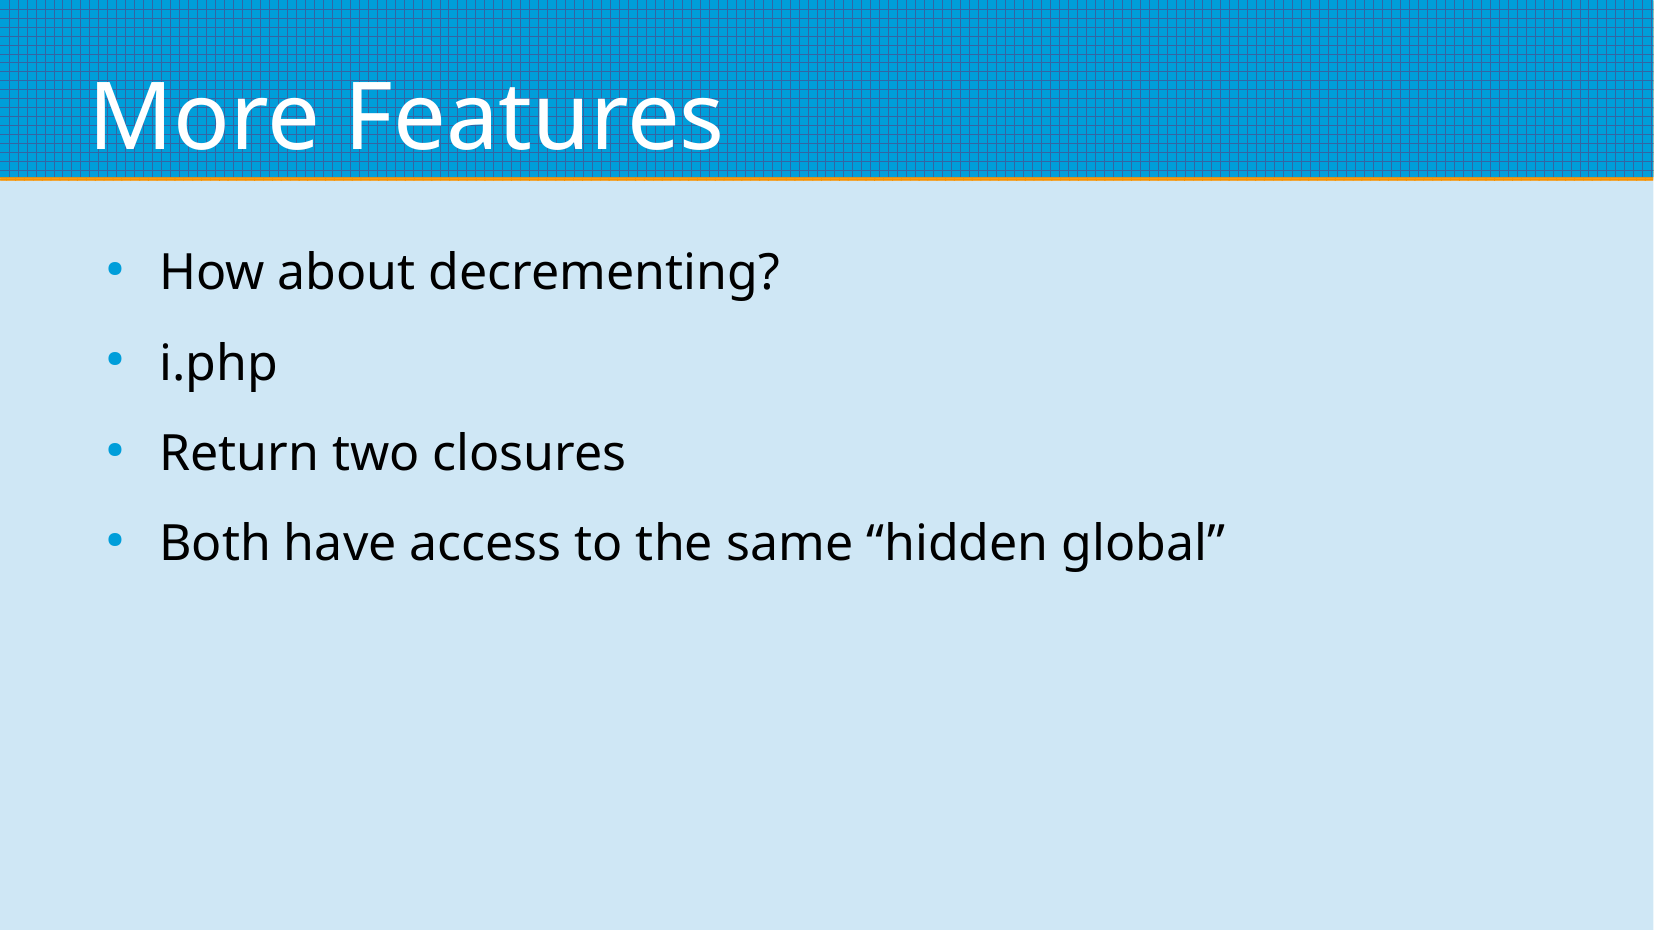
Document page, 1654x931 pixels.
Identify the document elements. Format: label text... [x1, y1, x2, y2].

list How about decrementing? i.php Return two closures Both have access to the same “hidden global” [88, 236, 1565, 813]
title More Features [88, 14, 1565, 178]
